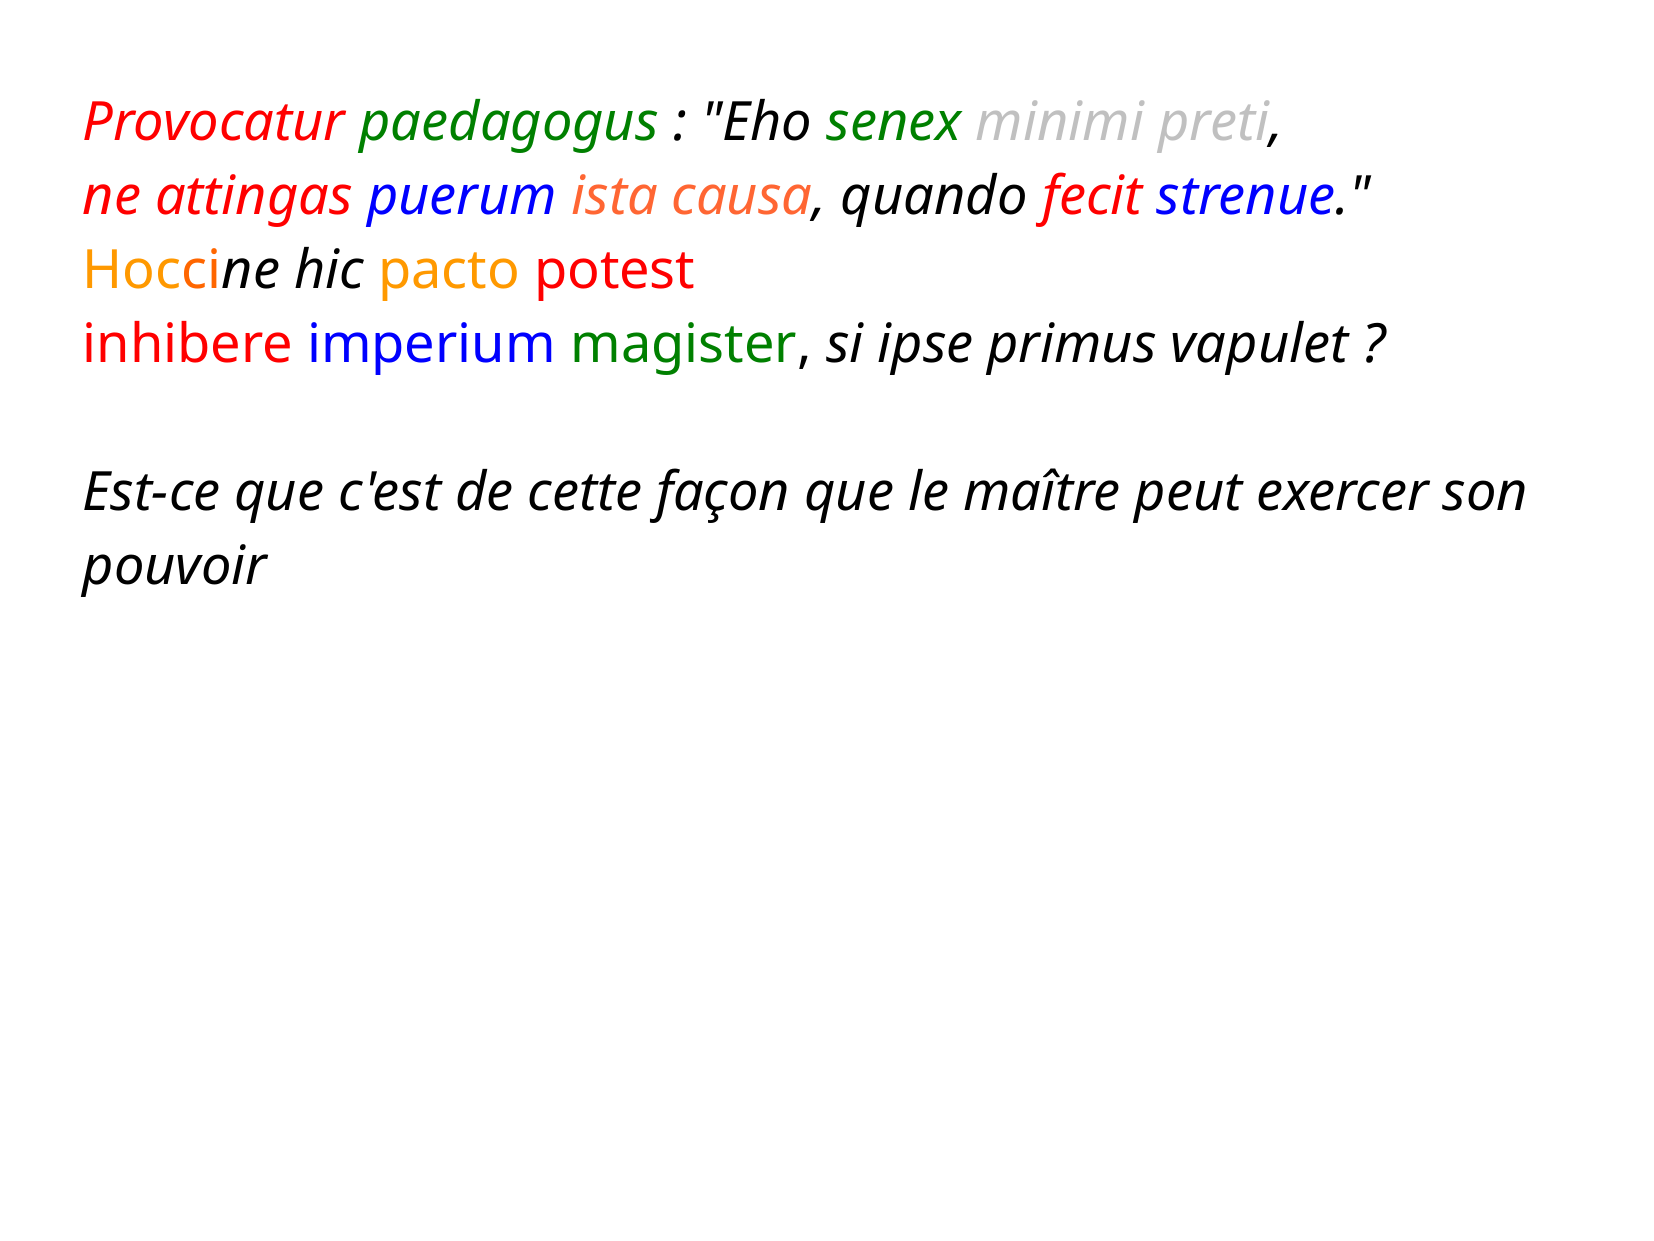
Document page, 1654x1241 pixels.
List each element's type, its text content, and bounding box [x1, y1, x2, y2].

list Provocatur paedagogus : "Eho senex minimi preti, ne attingas puerum ista causa, quando fecit strenue." Hoccine hic pacto potest inhibere imperium magister, si ipse primus vapulet ? Est-ce que c'est de cette façon que le maître peut exercer son pouvoir [82, 82, 1571, 1109]
